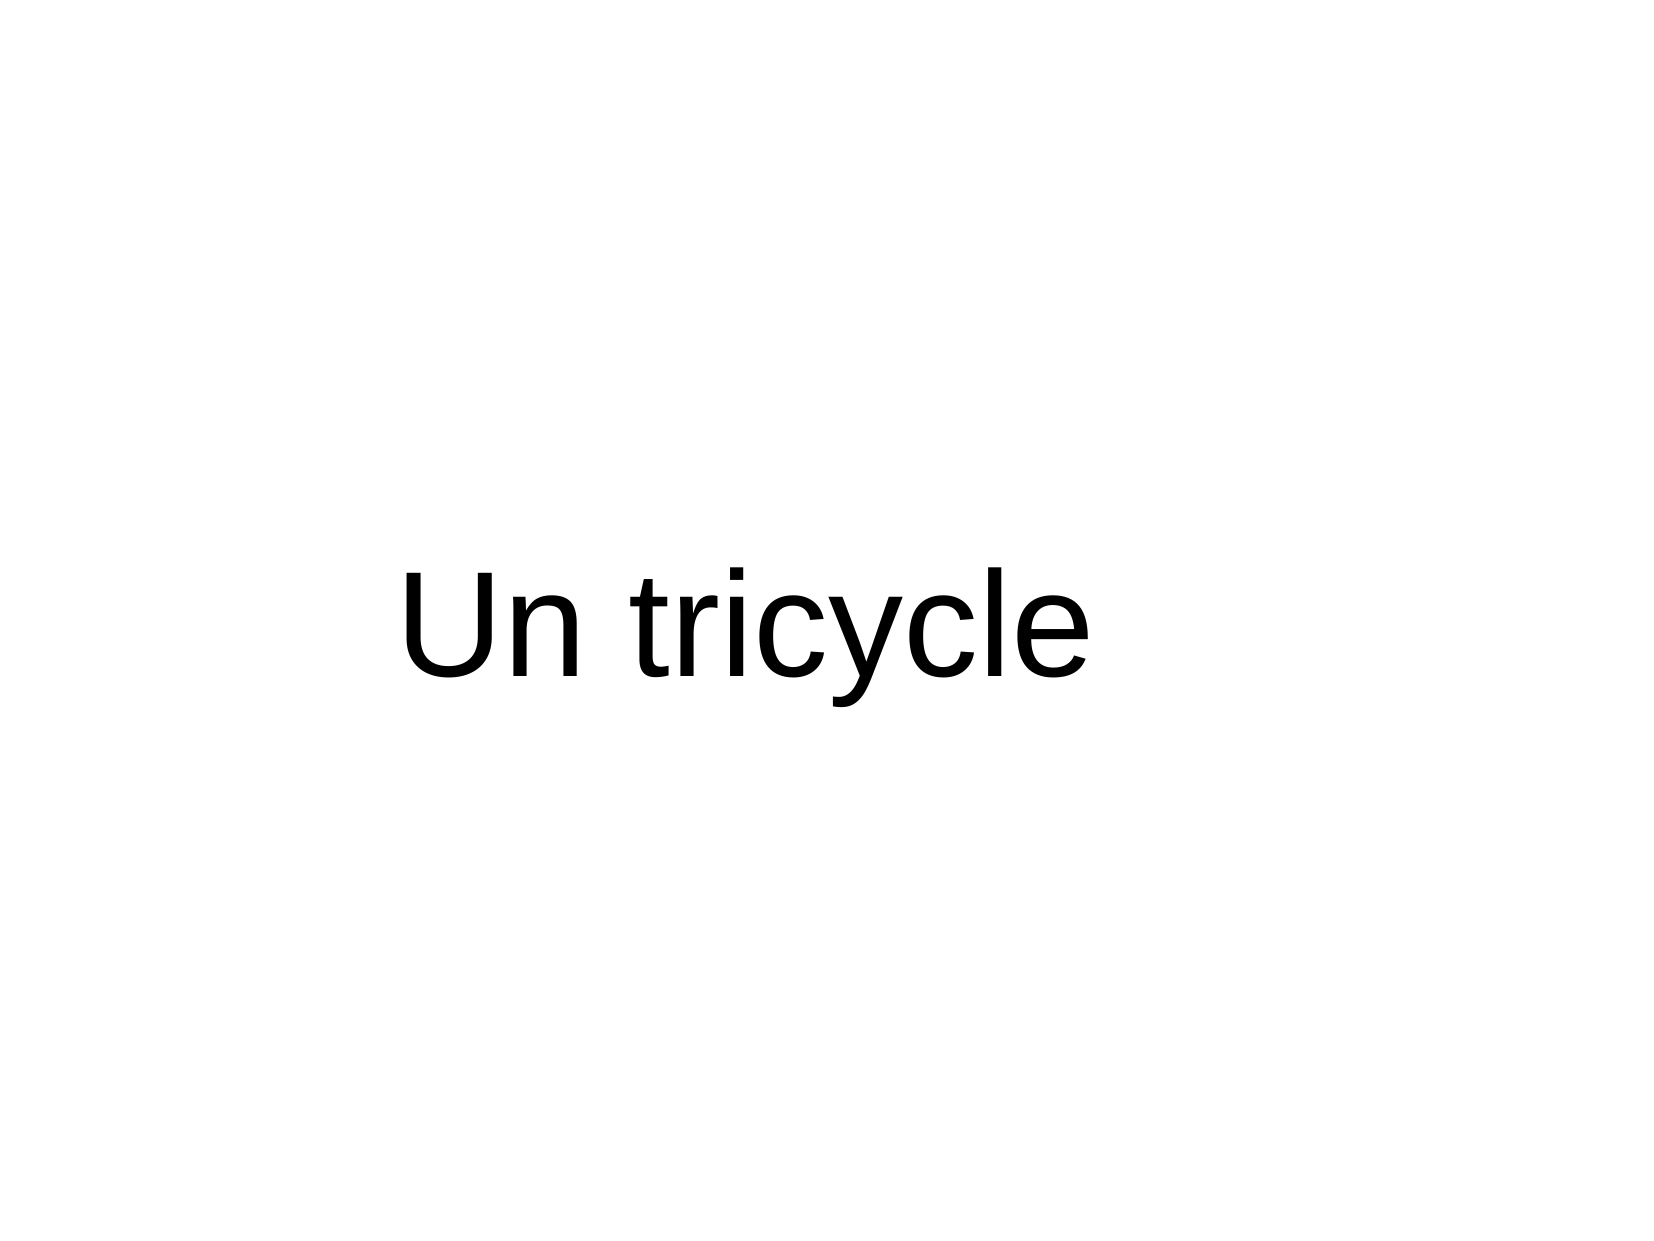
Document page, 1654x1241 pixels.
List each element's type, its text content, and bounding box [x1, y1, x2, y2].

text_box Un tricycle [380, 533, 1279, 717]
